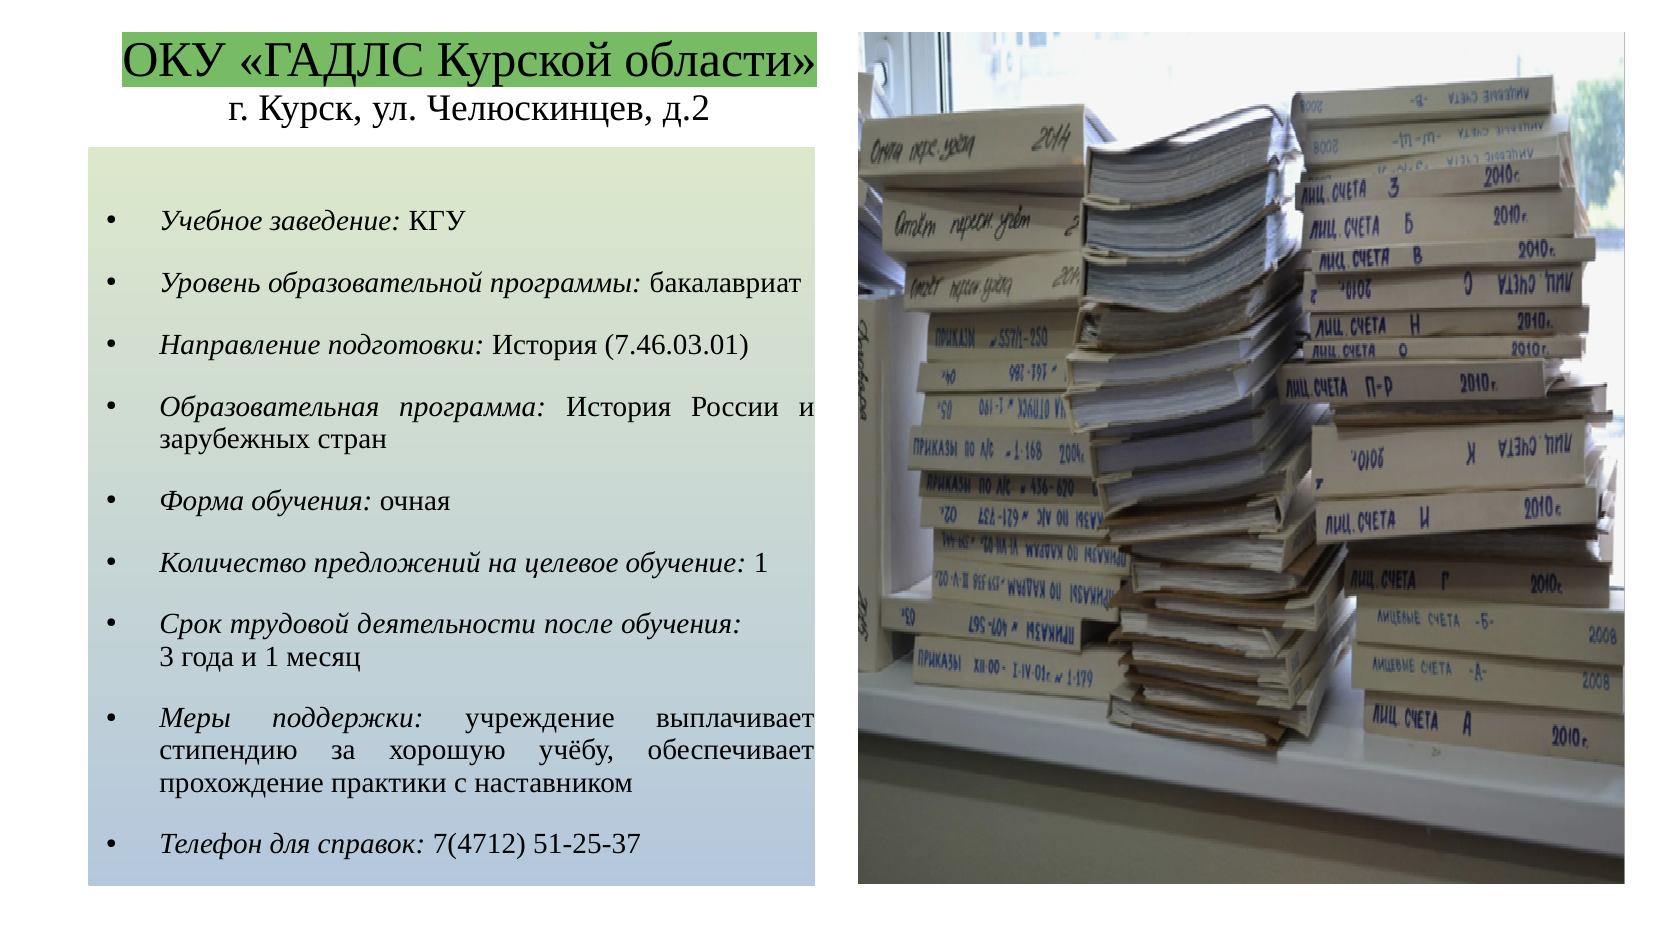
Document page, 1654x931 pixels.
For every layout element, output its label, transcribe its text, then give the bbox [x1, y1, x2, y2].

picture [856, 29, 1625, 886]
list Учебное заведение: КГУ Уровень образовательной программы: бакалавриат Направление подготовки: История (7.46.03.01) Образовательная программа: История России и зарубежных стран Форма обучения: очная Количество предложений на целевое обучение: 1 Срок трудовой деятельности после обучения: 3 года и 1 месяц Меры поддержки: учреждение выплачивает стипендию за хорошую учёбу, обеспечивает прохождение практики с наставником Телефон для справок: 7(4712) 51-25-37 [88, 147, 815, 886]
title ОКУ «ГАДЛС Курской области» г. Курск, ул. Челюскинцев, д.2 [82, 12, 857, 148]
